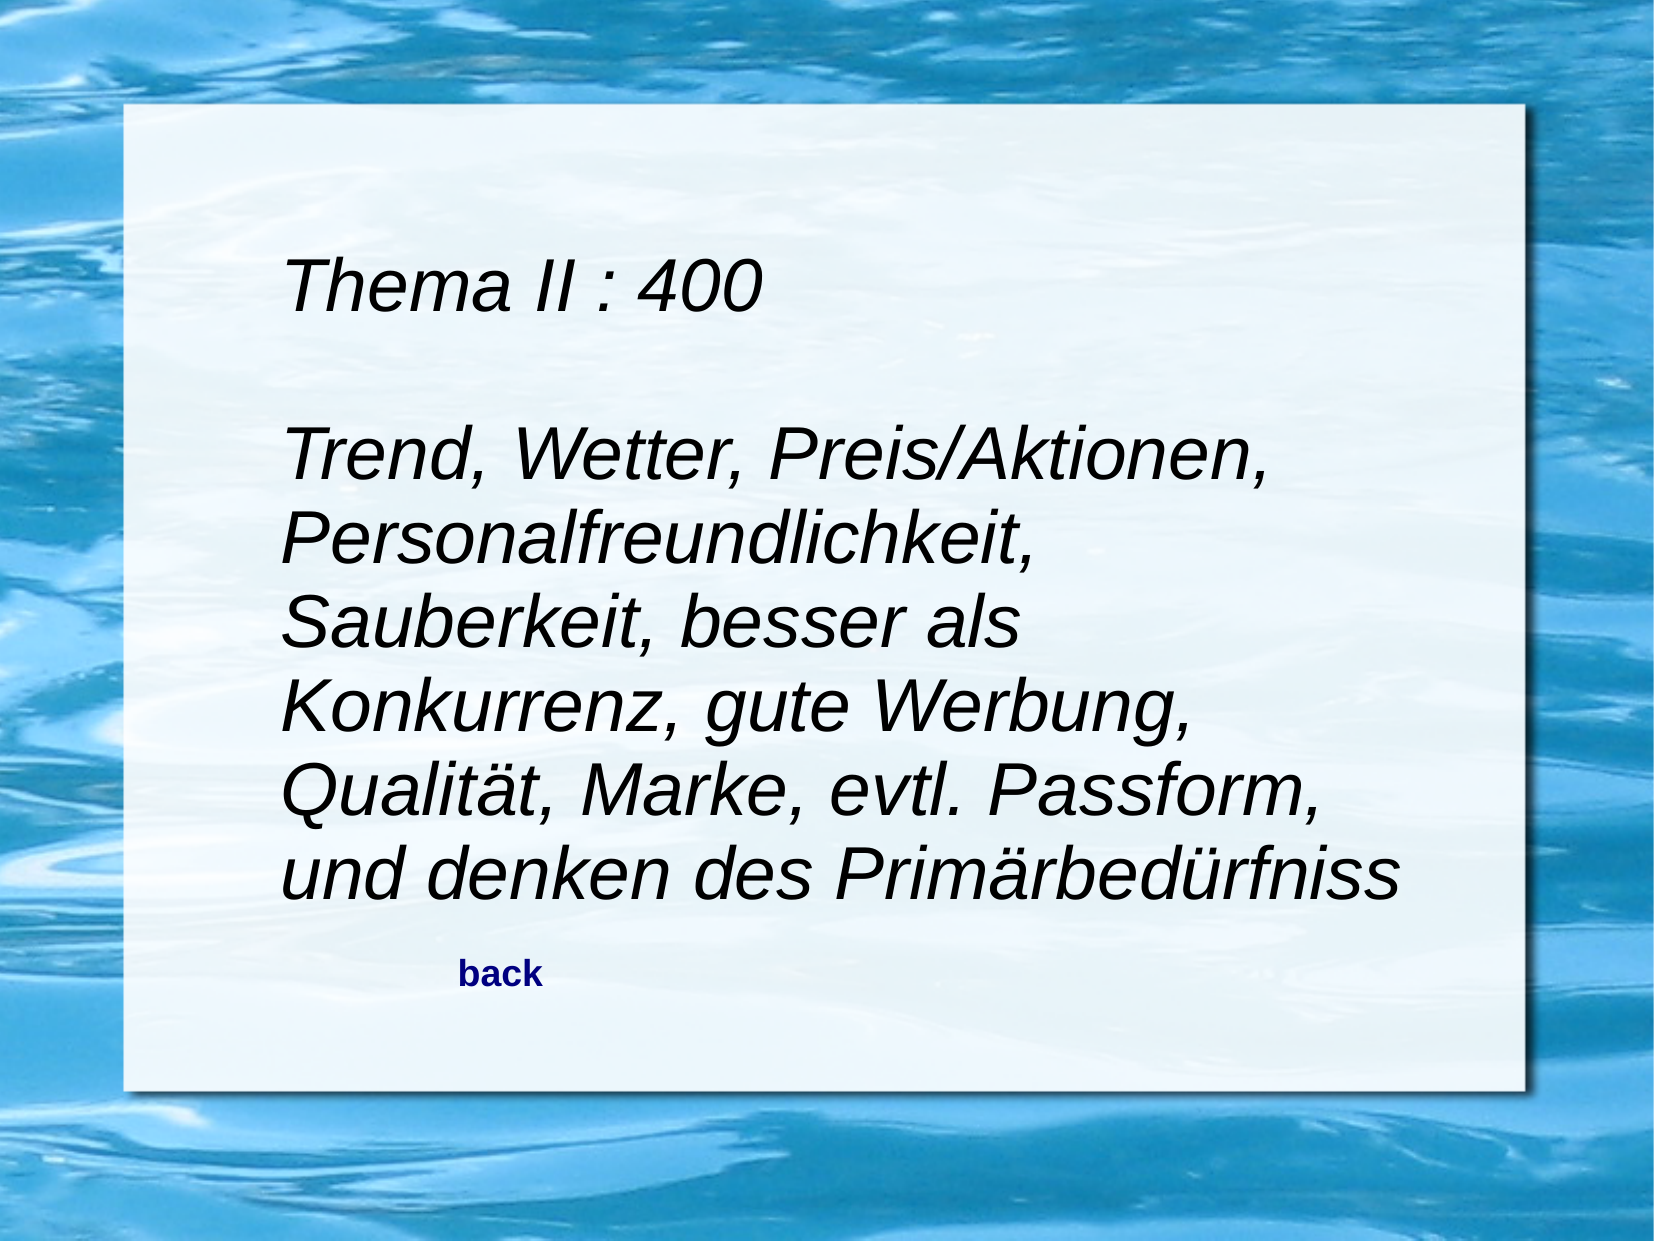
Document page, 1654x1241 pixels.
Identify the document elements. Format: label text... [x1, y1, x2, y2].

text_box back [442, 944, 621, 1003]
picture [0, 0, 1654, 1241]
text_box Thema II : 400 Trend, Wetter, Preis/Aktionen, Personalfreundlichkeit, Sauberkeit, besser als Konkurrenz, gute Werbung, Qualität, Marke, evtl. Passform, und denken des Primärbedürfniss [265, 236, 1418, 923]
